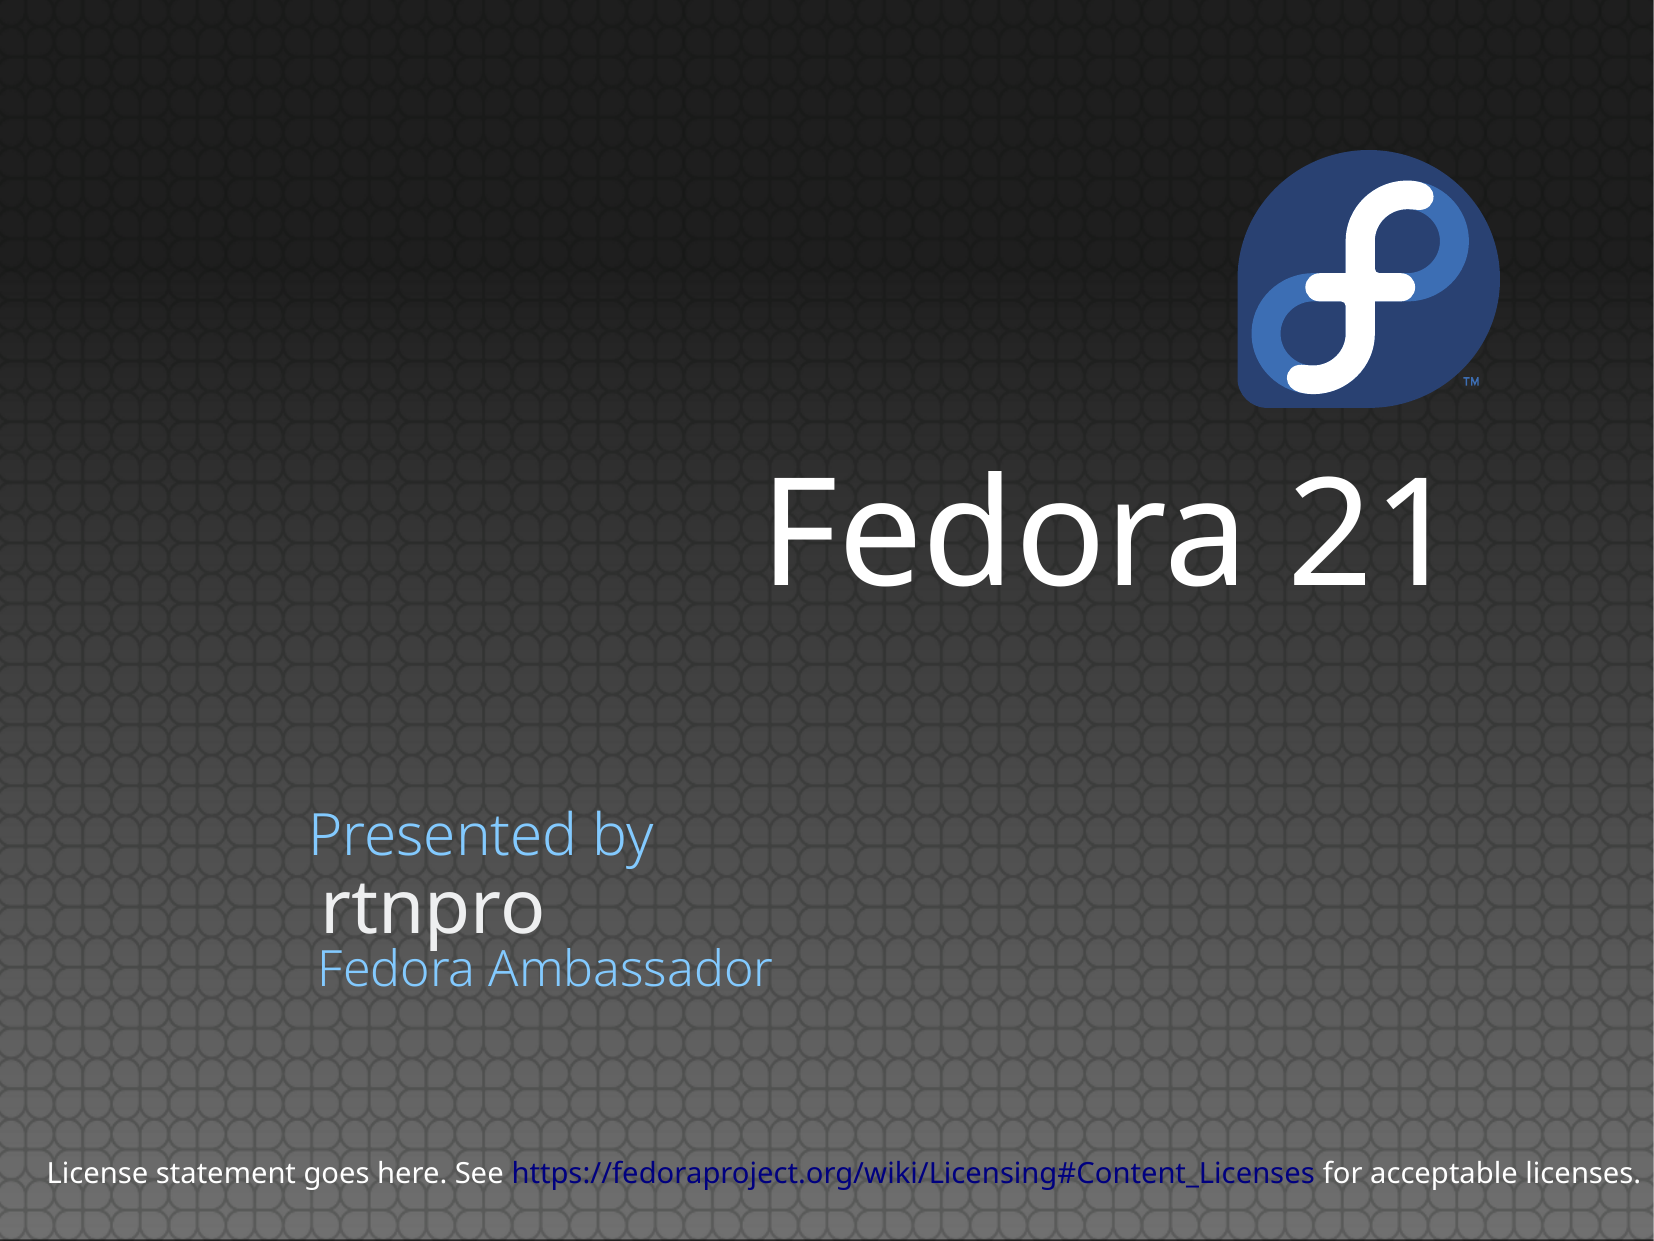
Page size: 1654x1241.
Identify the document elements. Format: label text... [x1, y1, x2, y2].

text_box rtnpro [305, 846, 1057, 946]
text_box Fedora 21 [37, 417, 1475, 601]
picture [0, 0, 1654, 1241]
text_box License statement goes here. See https://fedoraproject.org/wiki/Licensing#Content_Licenses for acceptable licenses. [64, 1144, 1624, 1229]
text_box Fedora Ambassador [303, 925, 834, 997]
text_box Presented by [293, 785, 694, 866]
